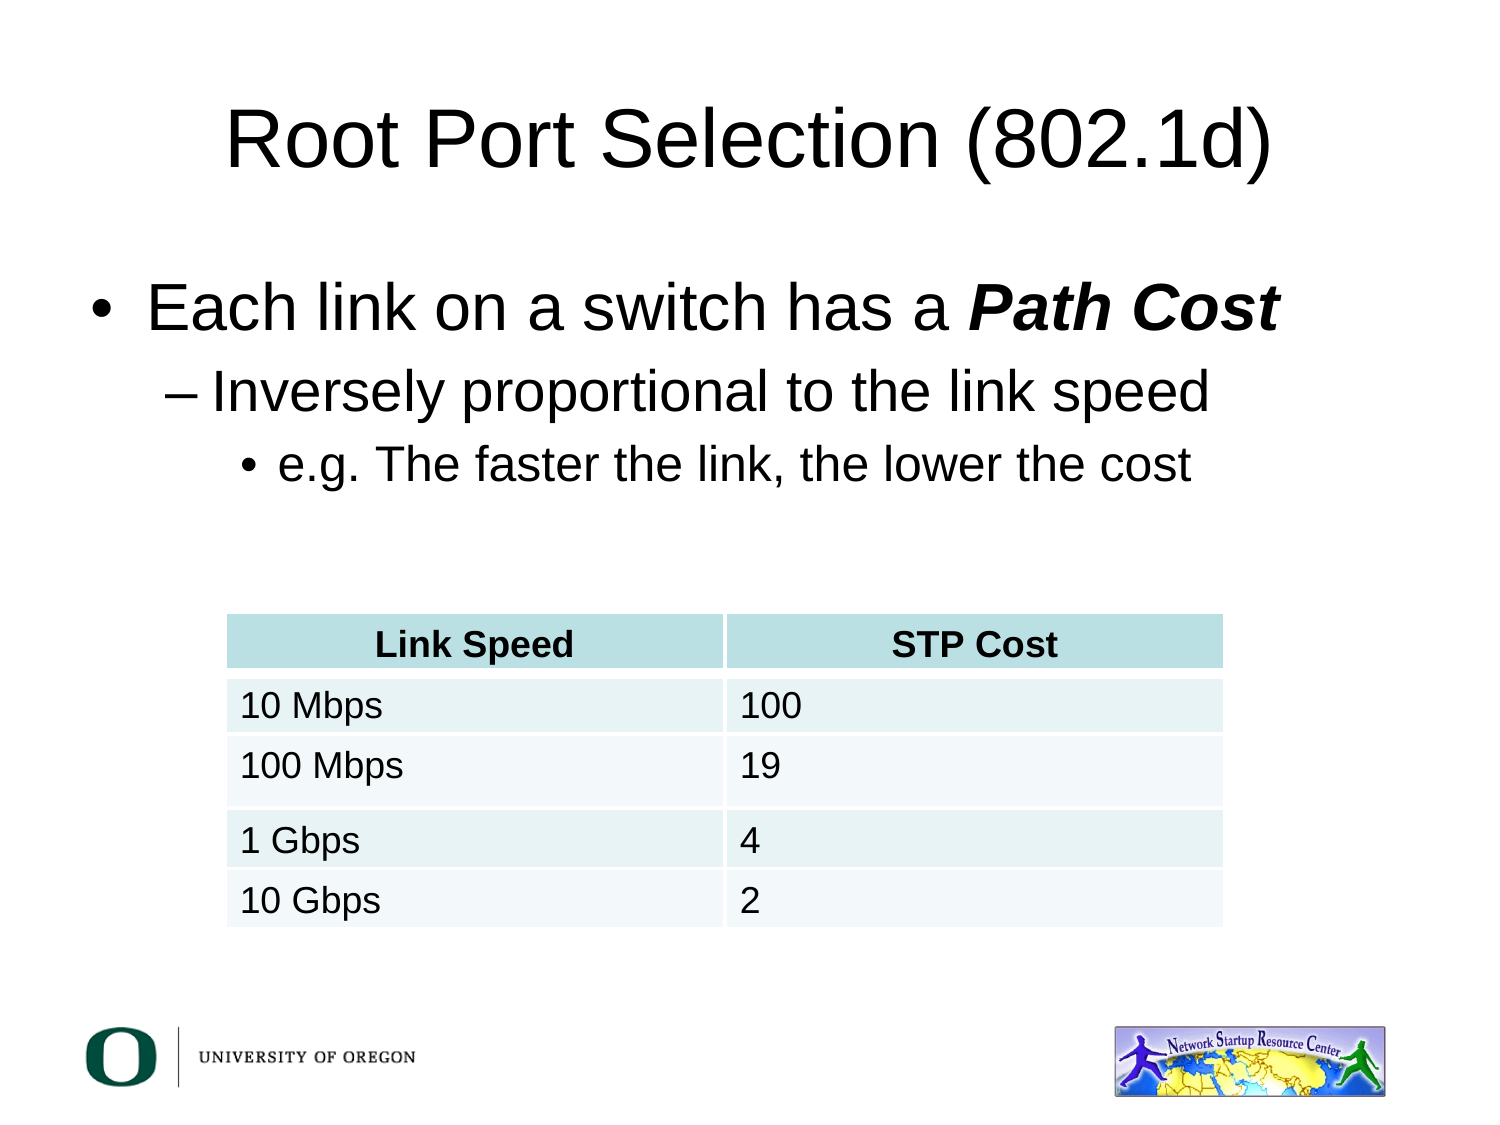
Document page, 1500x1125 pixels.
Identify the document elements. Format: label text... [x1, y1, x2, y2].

table_cell 10 Gbps [227, 870, 723, 927]
table_cell 19 [727, 736, 1223, 806]
table_cell 2 [727, 870, 1223, 927]
table_cell 1 Gbps [227, 810, 723, 867]
table_cell 100 Mbps [227, 736, 723, 806]
list Each link on a switch has a Path Cost Inversely proportional to the link speed e.g. The faster the link, the lower the cost [75, 262, 1426, 538]
table_cell 100 [727, 679, 1223, 732]
table_cell 10 Mbps [227, 679, 723, 732]
picture [75, 1024, 426, 1090]
table_header STP Cost [727, 614, 1223, 668]
title Root Port Selection (802.1d) [75, 45, 1426, 233]
table_header Link Speed [227, 614, 723, 668]
picture [1112, 1024, 1388, 1099]
table_cell 4 [727, 810, 1223, 867]
